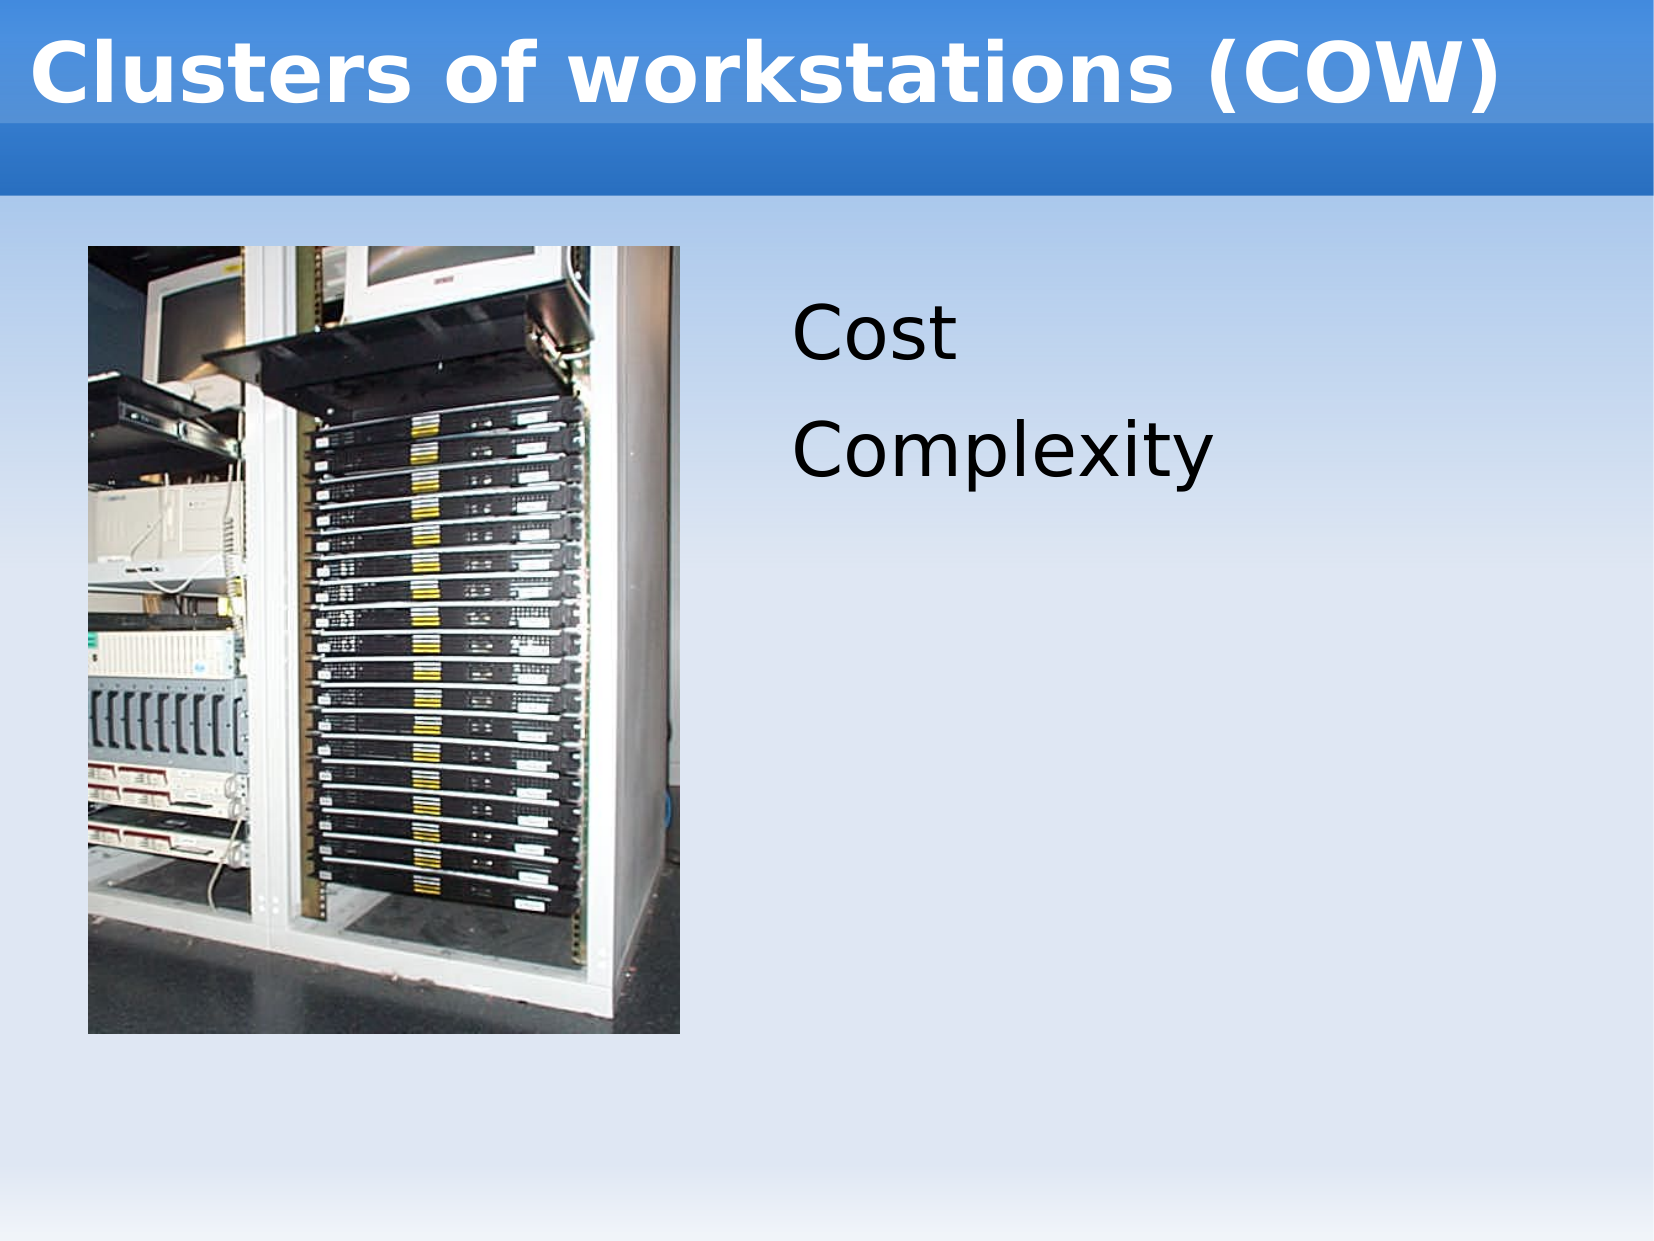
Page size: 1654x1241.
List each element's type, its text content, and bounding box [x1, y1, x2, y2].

title Clusters of workstations (COW) [29, 0, 1536, 148]
picture [0, 0, 1654, 1241]
list Cost Complexity [750, 290, 1477, 553]
